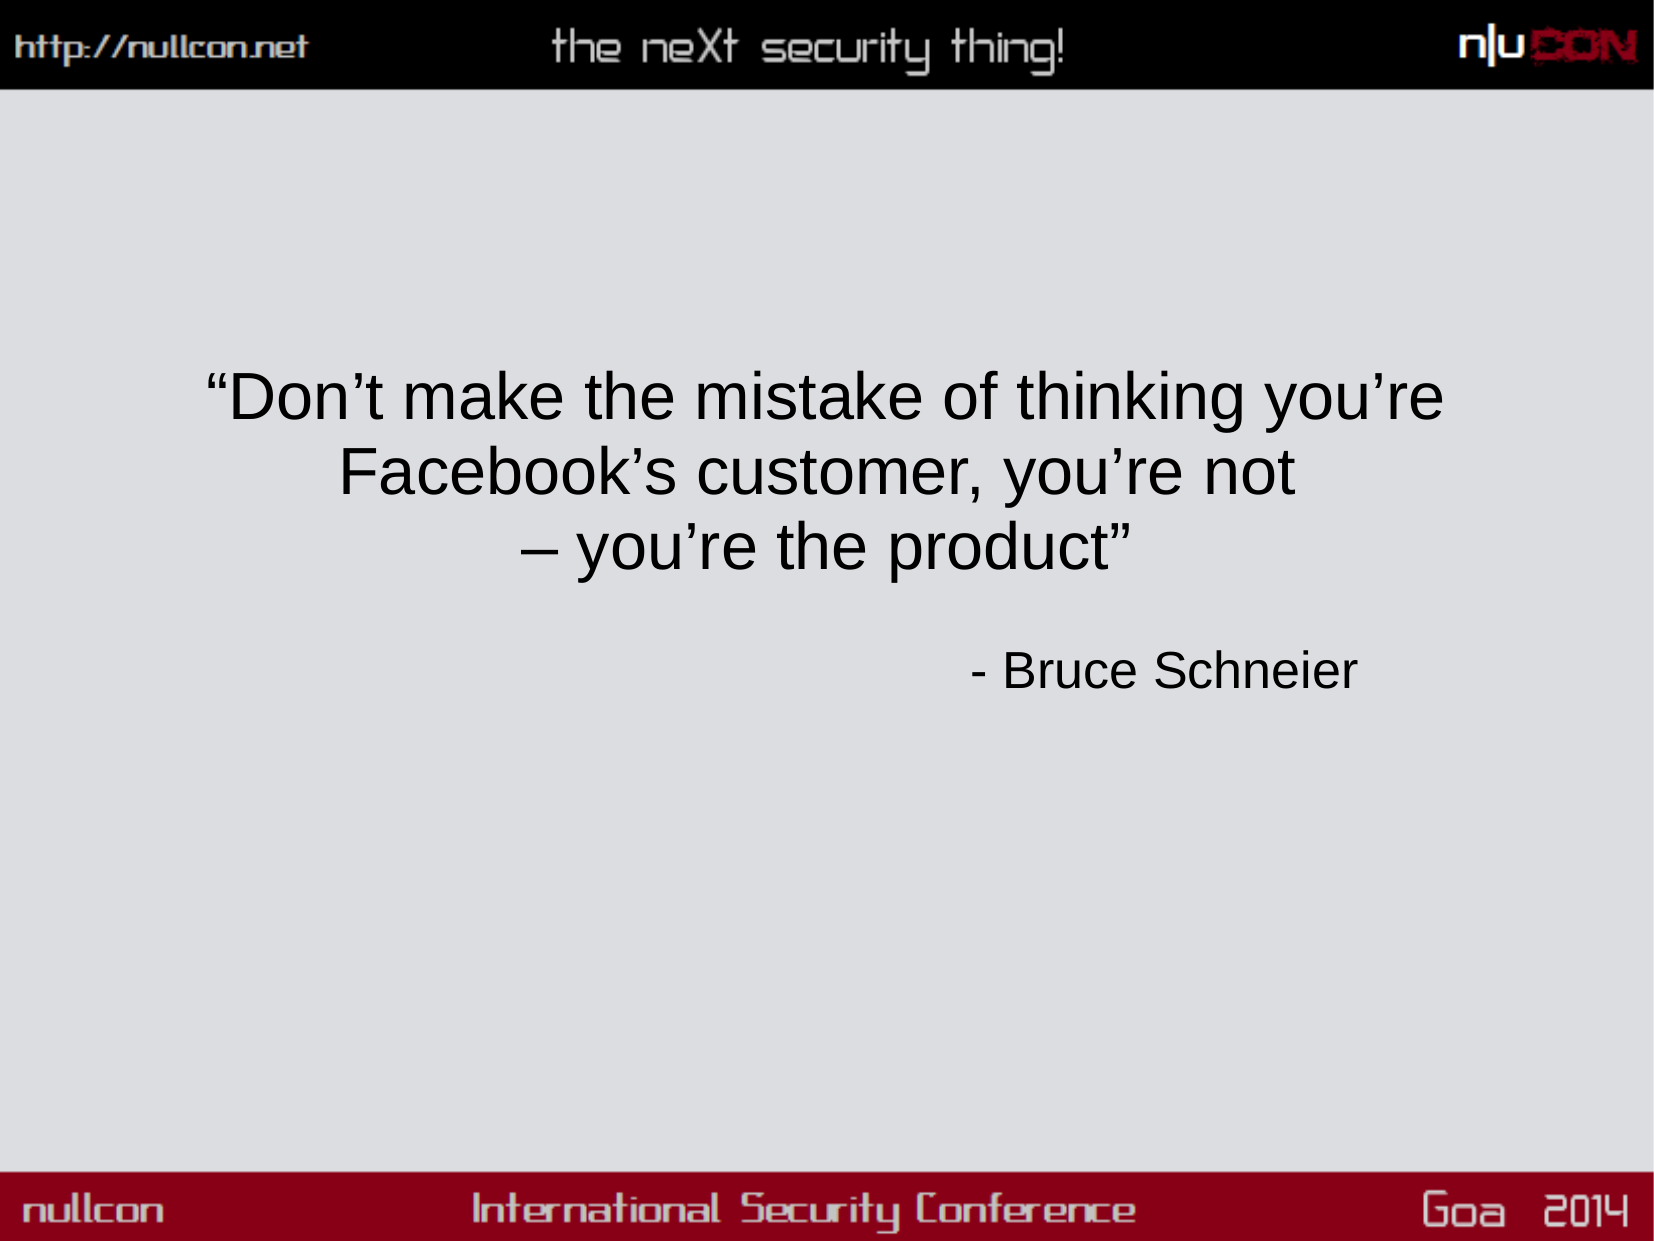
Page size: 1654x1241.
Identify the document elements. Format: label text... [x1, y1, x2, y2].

picture [0, 0, 1654, 1241]
subtitle “Don’t make the mistake of thinking you’re Facebook’s customer, you’re not – you’re the product” - Bruce Schneier [82, 49, 1571, 1010]
